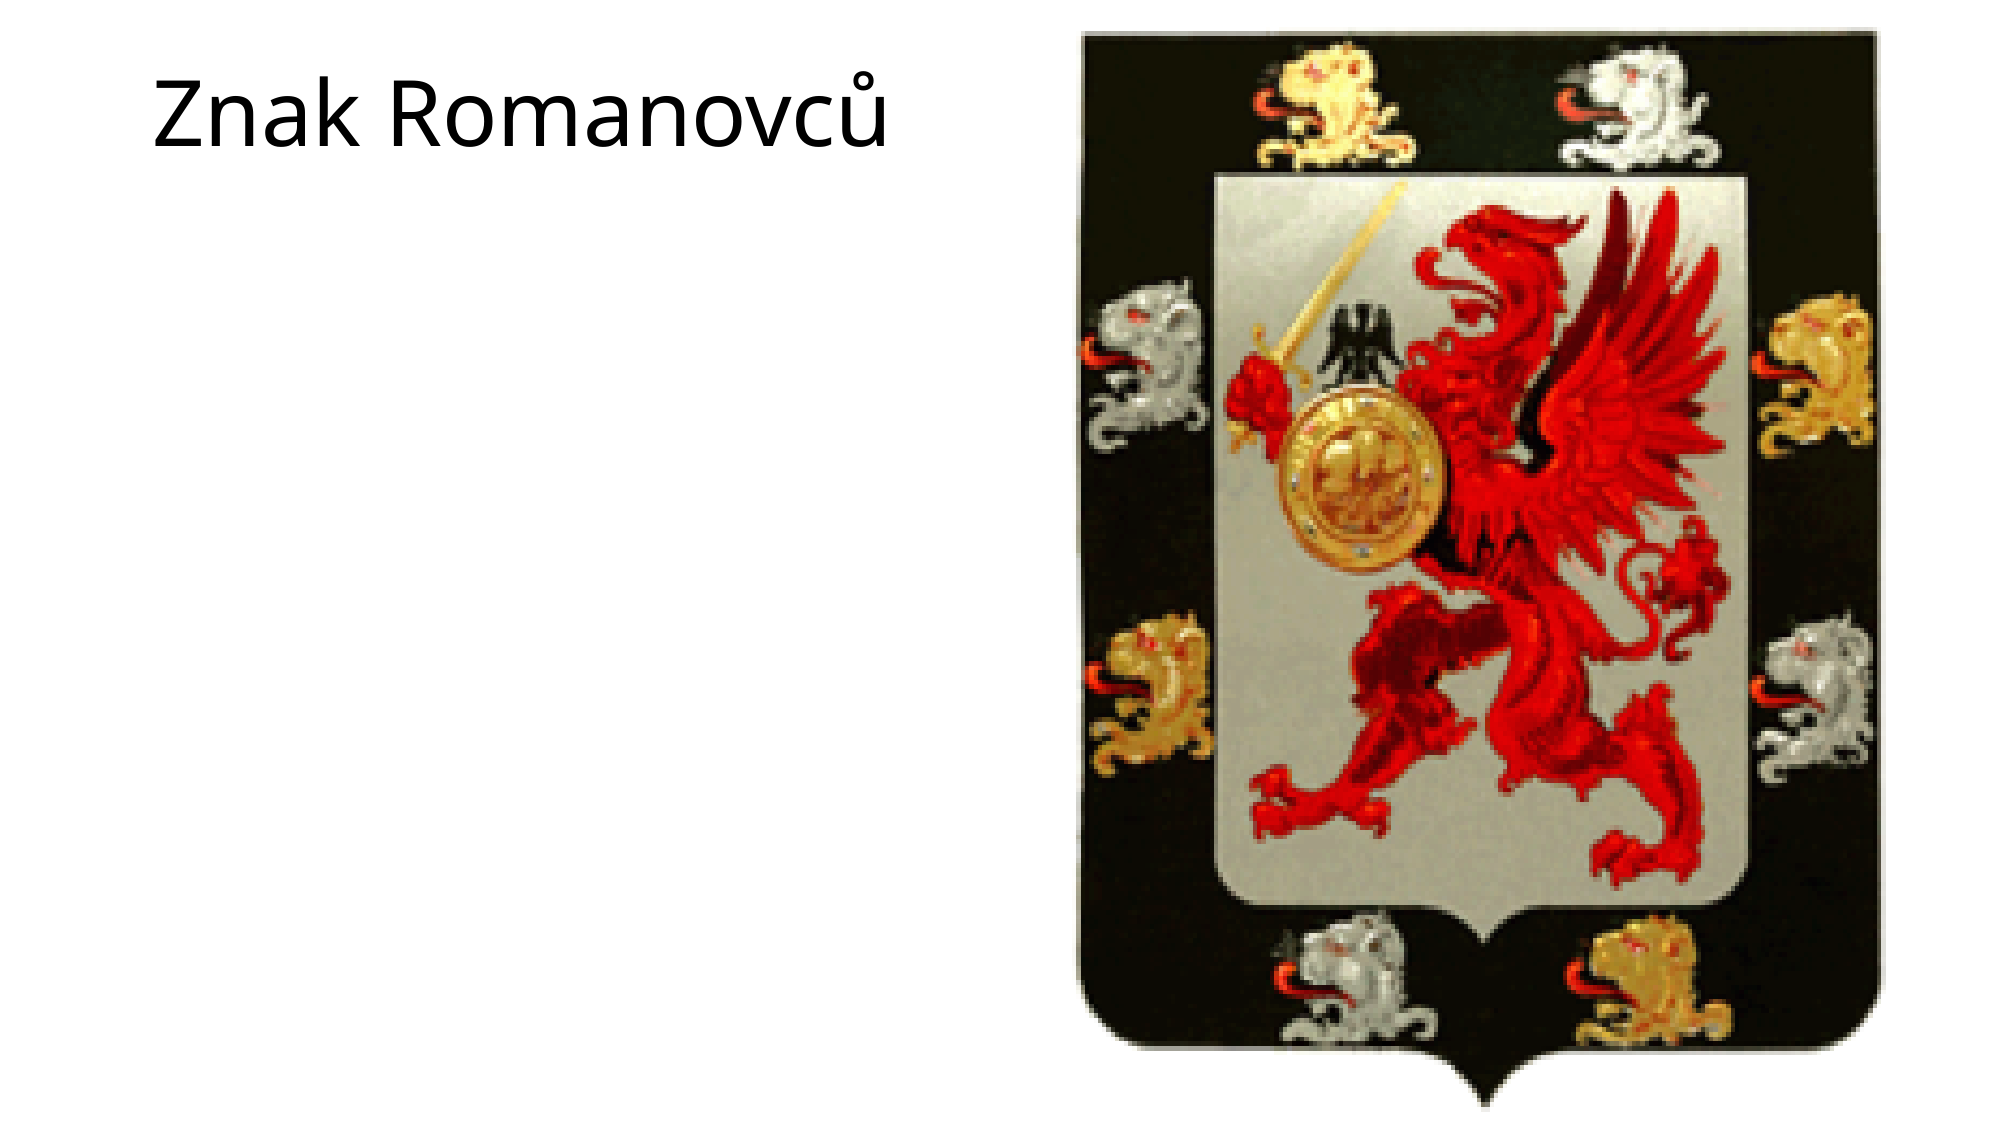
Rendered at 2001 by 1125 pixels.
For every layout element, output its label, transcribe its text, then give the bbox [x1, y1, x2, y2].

title Znak Romanovců [137, 59, 1051, 278]
picture [1051, 0, 1912, 1125]
